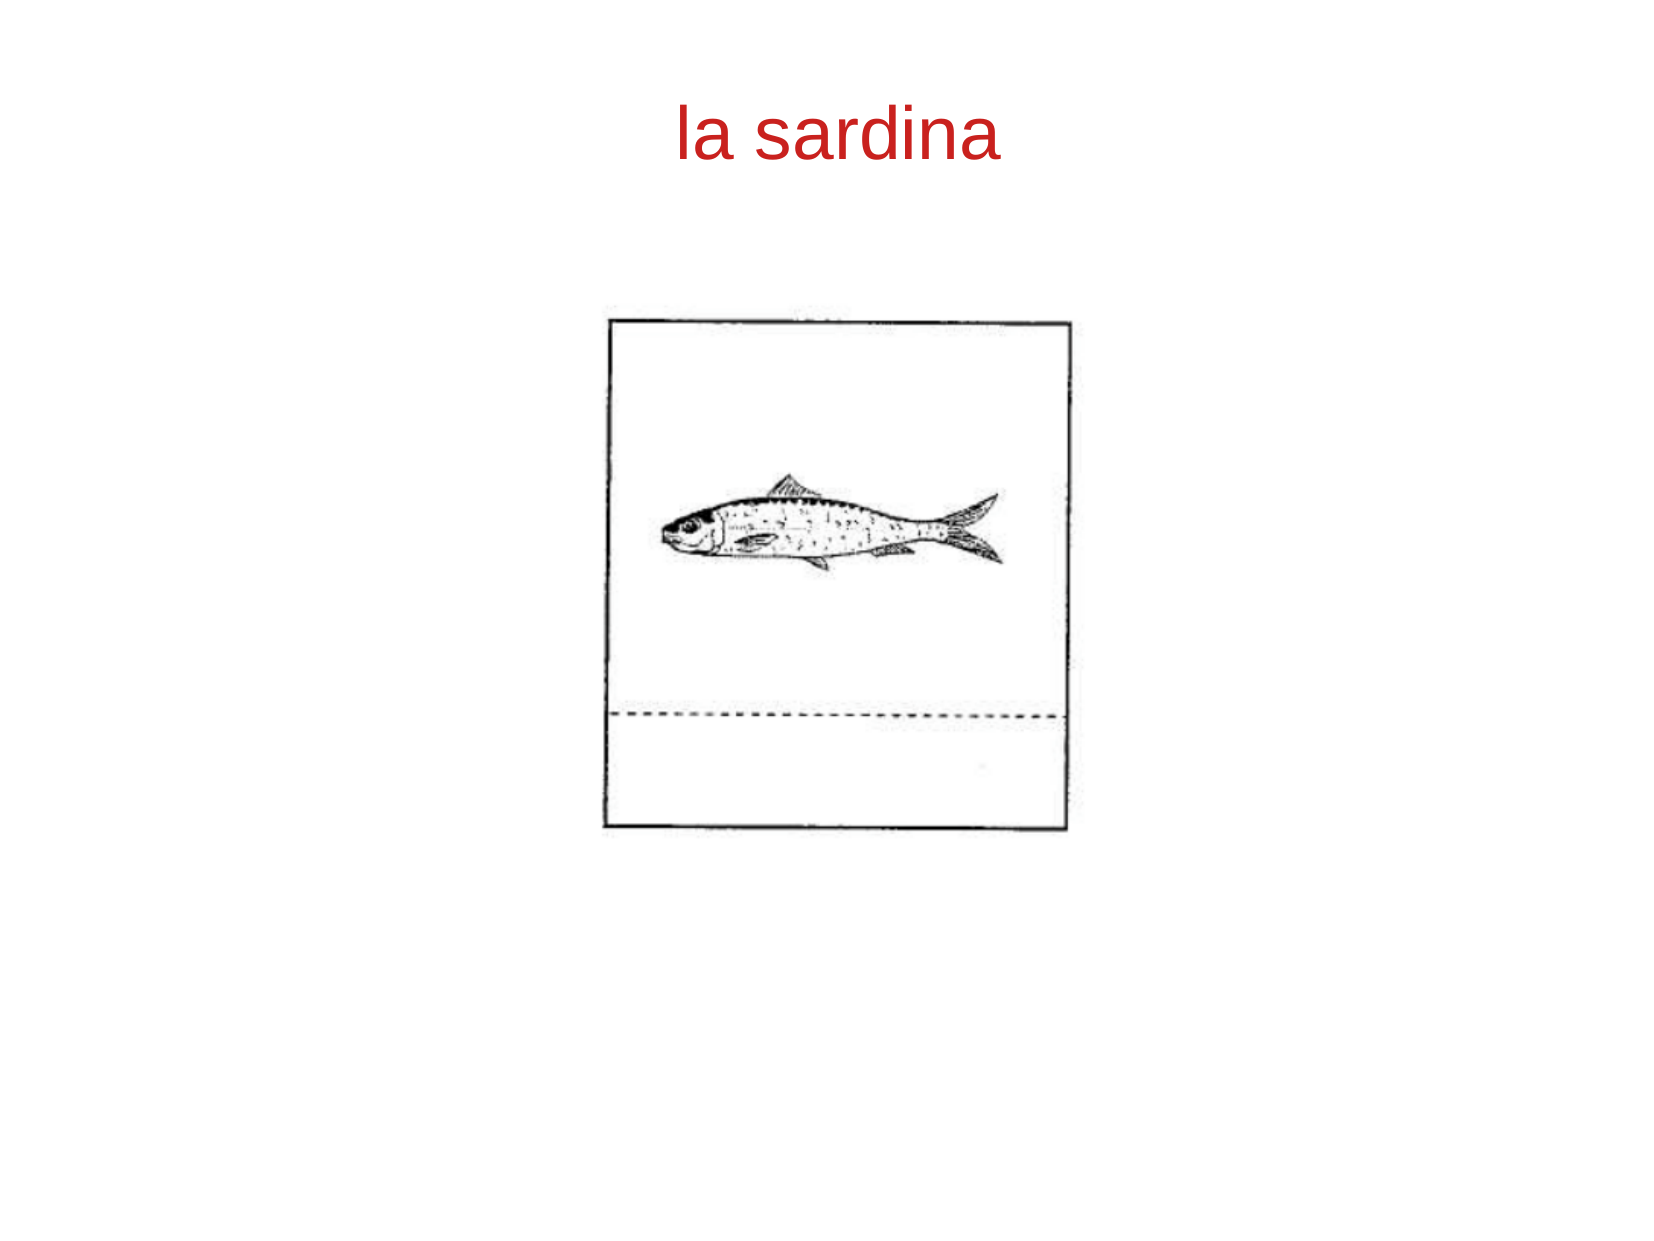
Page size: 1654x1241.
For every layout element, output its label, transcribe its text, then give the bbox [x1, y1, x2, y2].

picture [581, 291, 1094, 873]
text_box la sardina [389, 58, 1288, 201]
